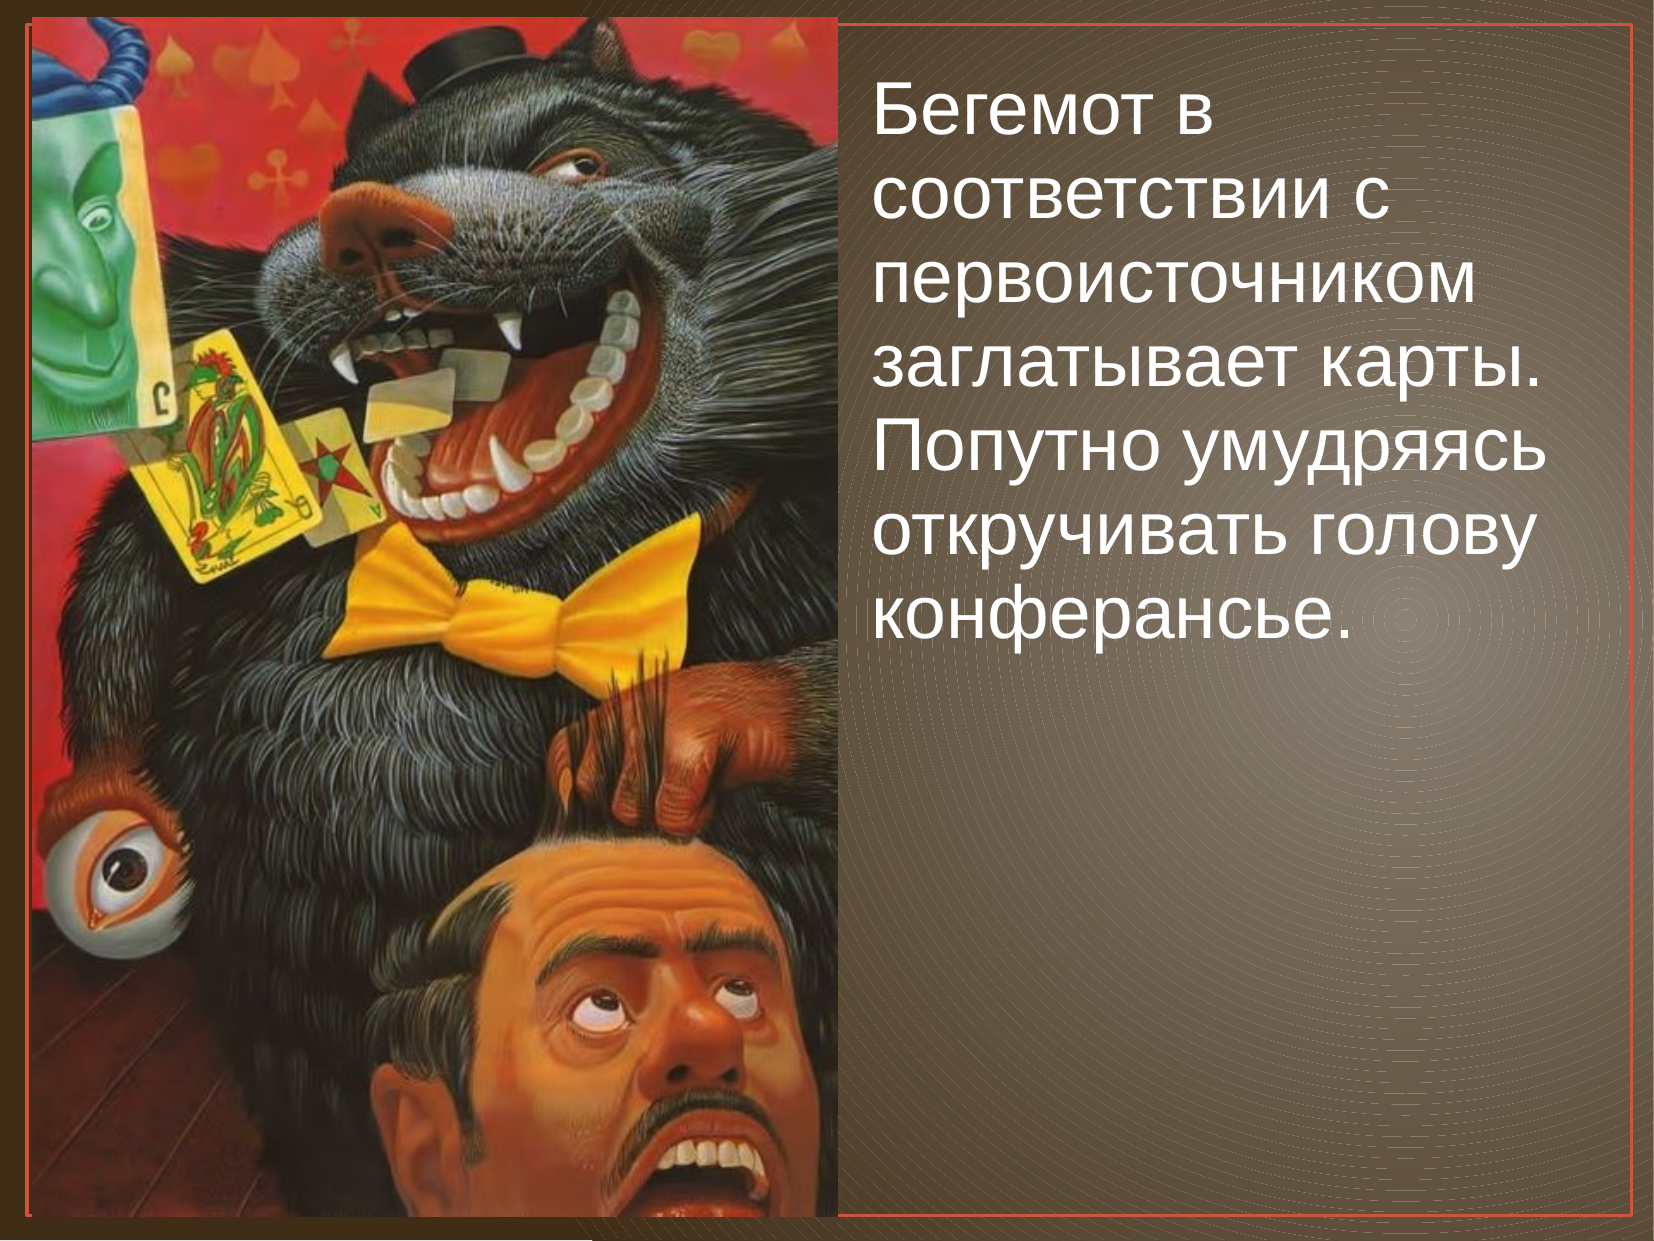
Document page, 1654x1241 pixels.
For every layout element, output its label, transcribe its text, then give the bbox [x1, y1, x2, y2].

picture [32, 17, 838, 1217]
text_box Бегемот в соответствии с первоисточником заглатывает карты. Попутно умудряясь откручивать голову конферансье. [856, 59, 1654, 710]
